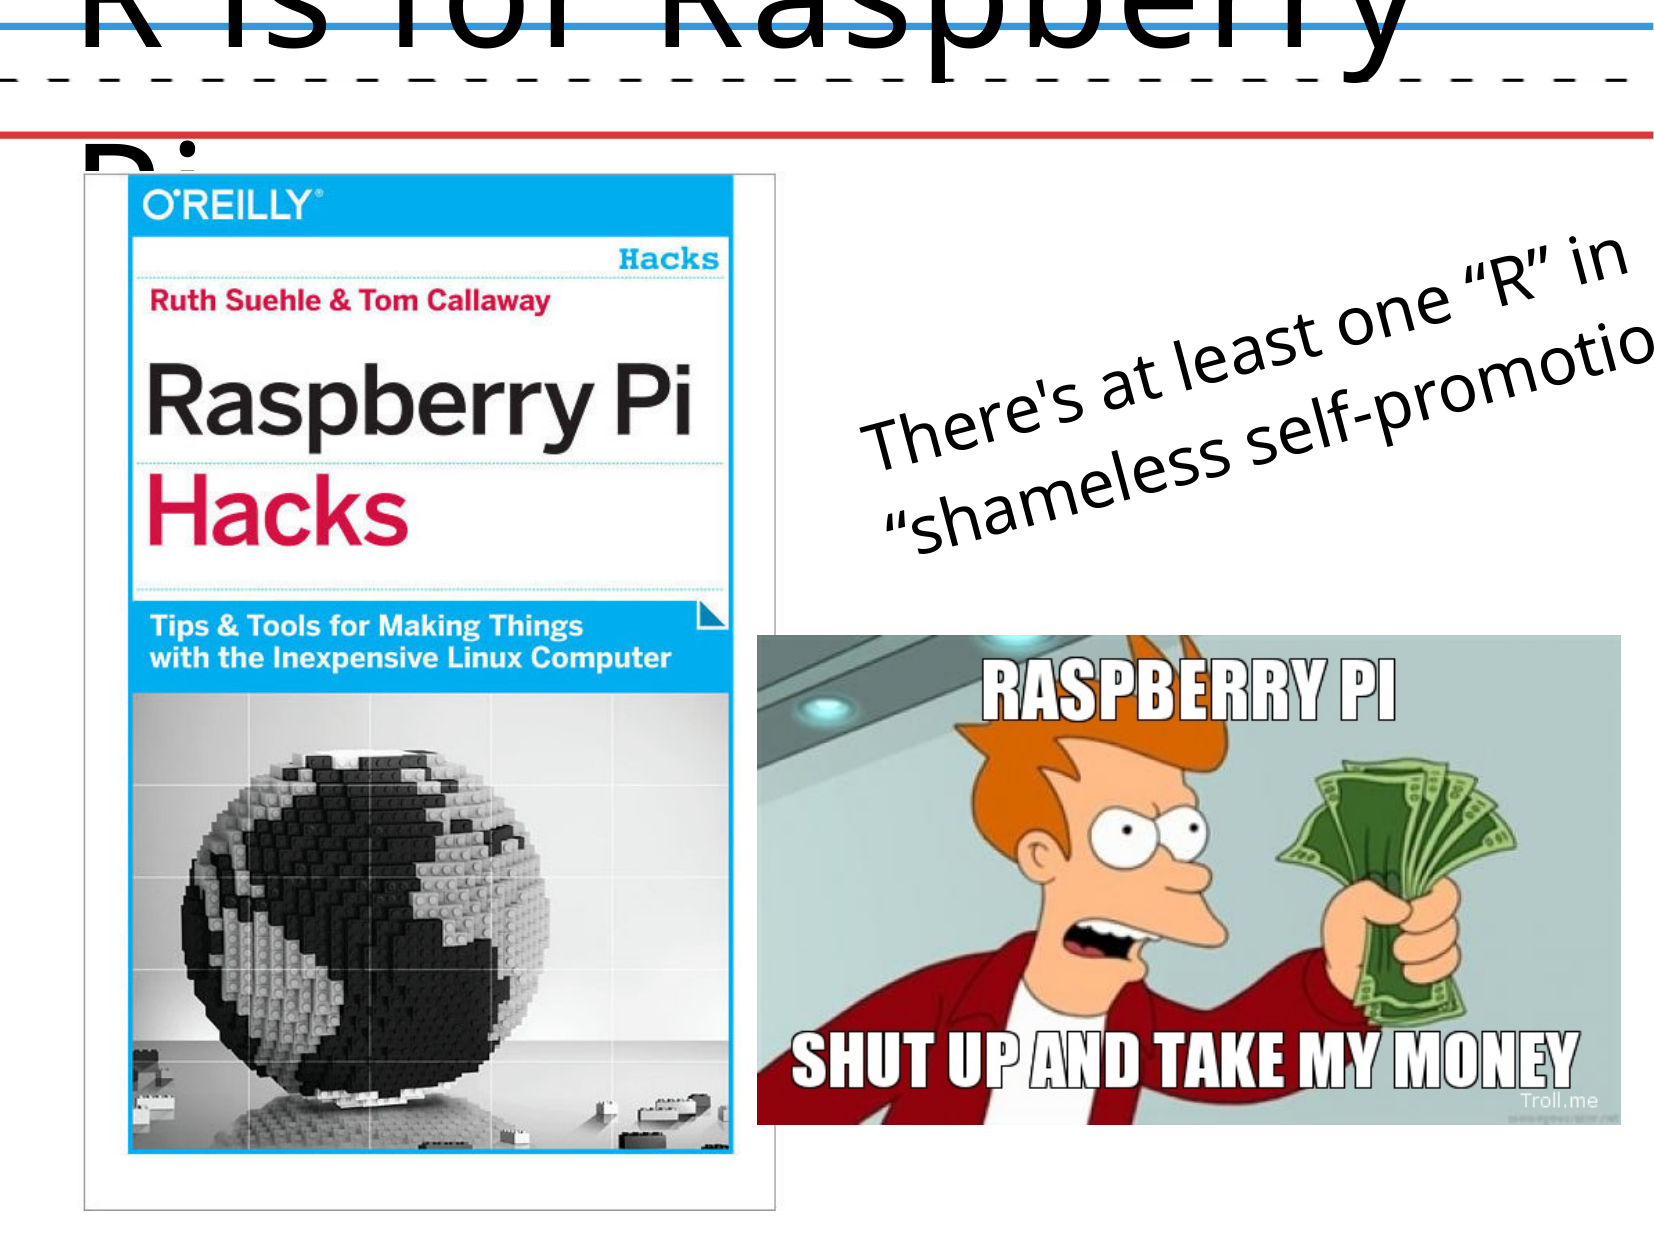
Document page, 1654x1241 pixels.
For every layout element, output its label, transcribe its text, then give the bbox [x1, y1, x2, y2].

picture [1626, 332, 1648, 359]
text_box There's at least one “R” in “shameless self-promotion” [836, 241, 1479, 554]
title R is for Raspberry Pi. [71, 0, 1561, 196]
picture [0, 0, 1654, 1211]
